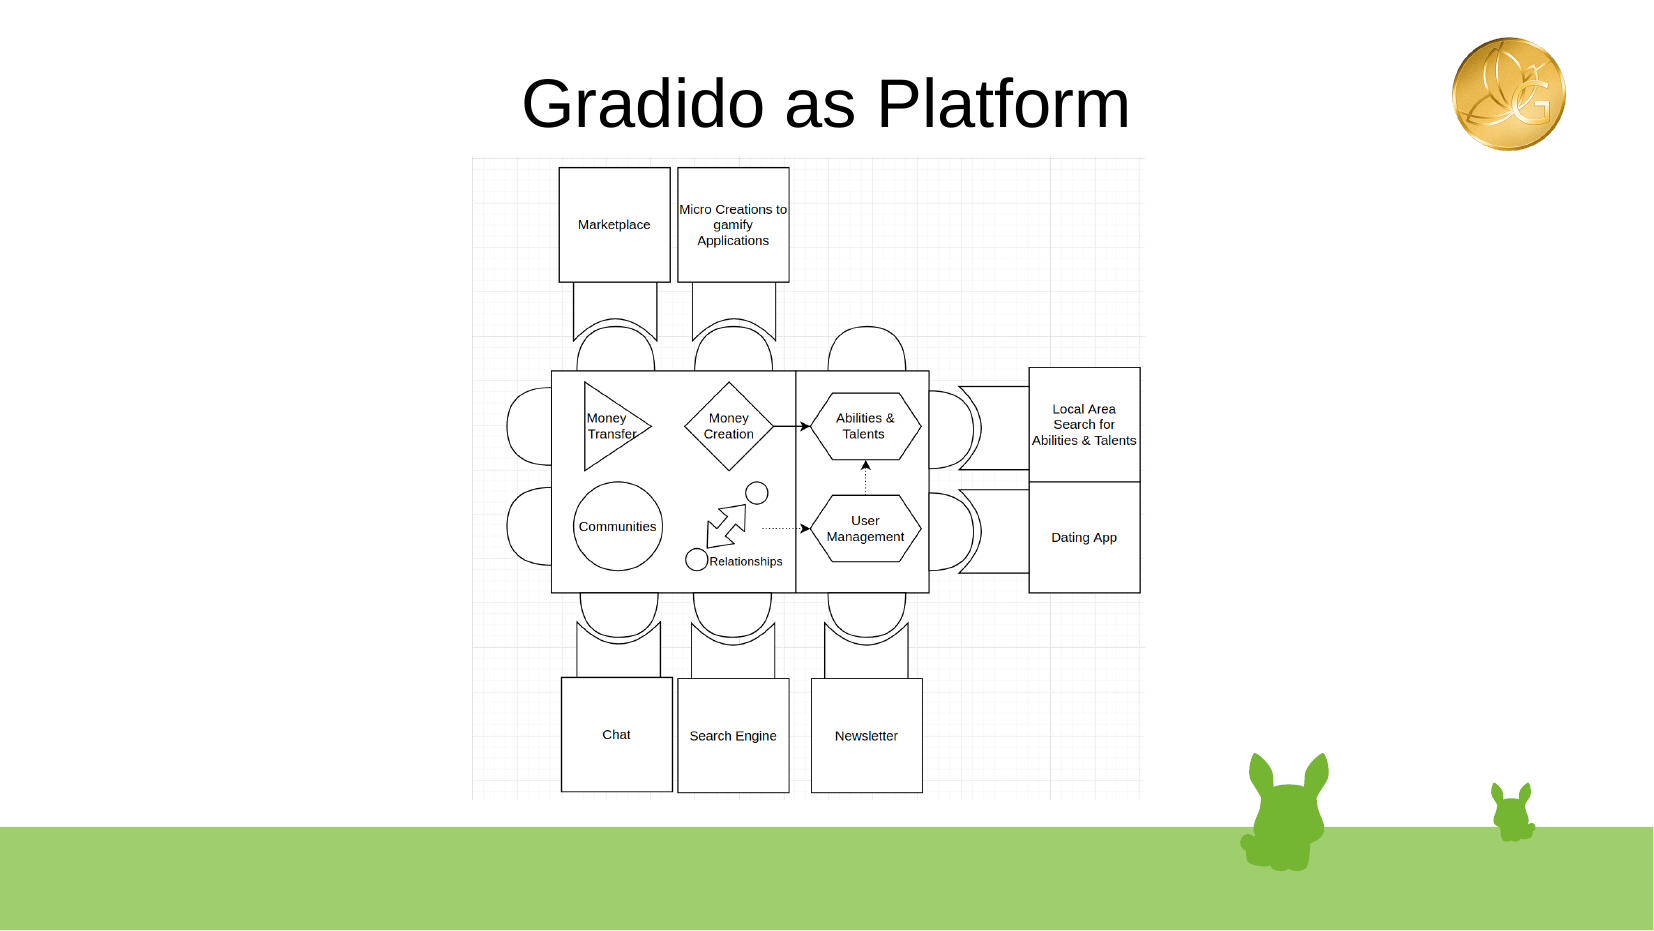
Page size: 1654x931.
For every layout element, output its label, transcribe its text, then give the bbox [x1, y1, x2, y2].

picture [1452, 37, 1566, 151]
picture [472, 156, 1145, 800]
title Gradido as Platform [88, 29, 1565, 178]
